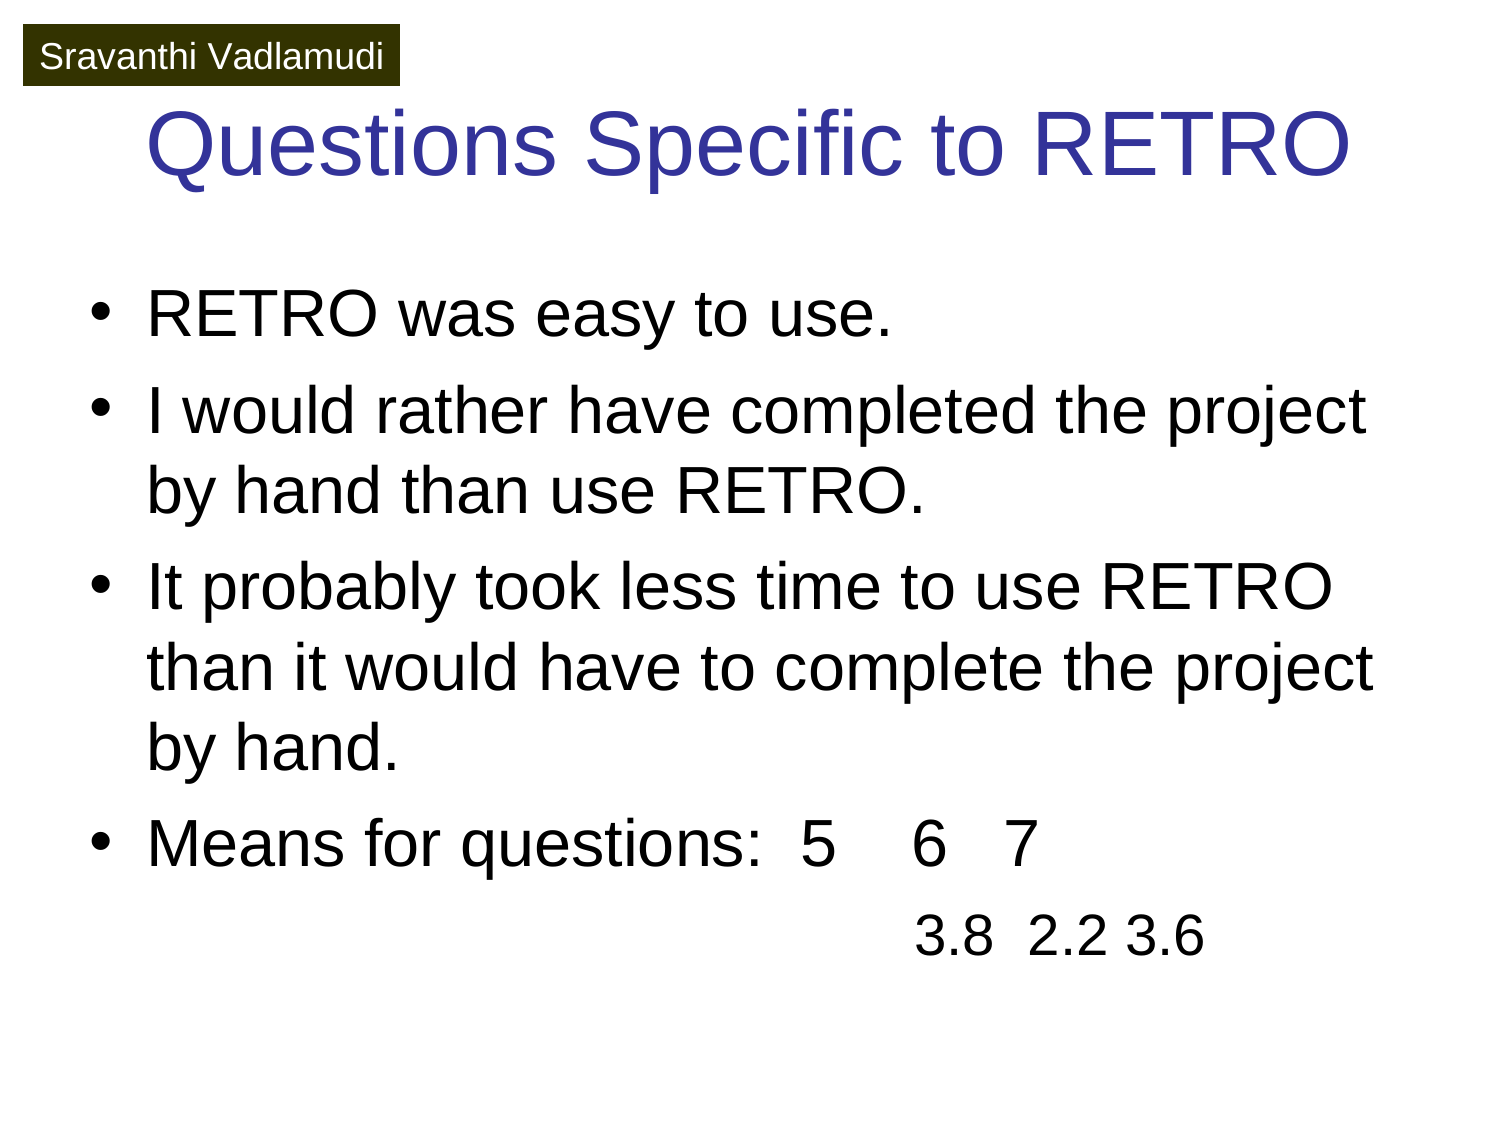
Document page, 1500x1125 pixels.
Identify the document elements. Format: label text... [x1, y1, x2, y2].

text_box Sravanthi Vadlamudi [24, 24, 399, 86]
title Questions Specific to RETRO [75, 45, 1426, 233]
list RETRO was easy to use. I would rather have completed the project by hand than use RETRO. It probably took less time to use RETRO than it would have to complete the project by hand. Means for questions: 5 6 7 [75, 262, 1426, 1006]
text_box 3.8 2.2 3.6 [638, 849, 1222, 976]
